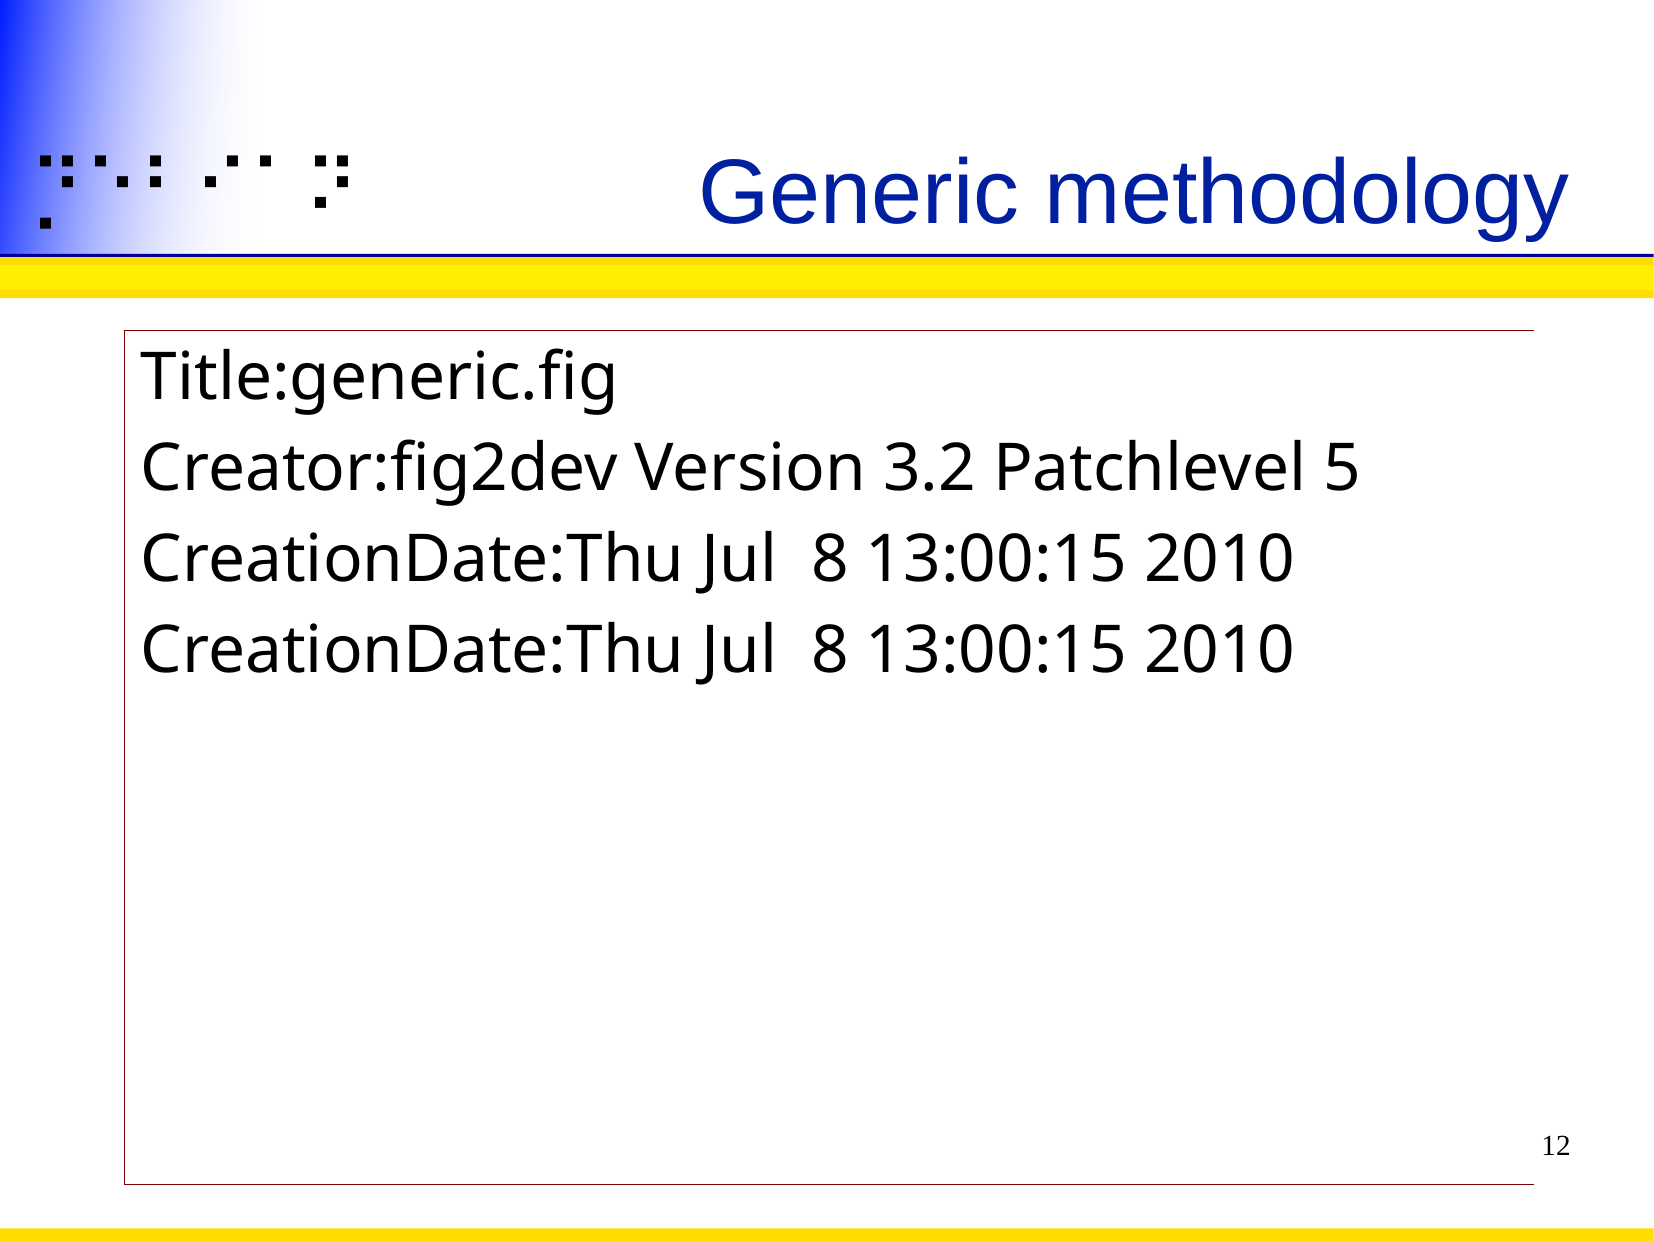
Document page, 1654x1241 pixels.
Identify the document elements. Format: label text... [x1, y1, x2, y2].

picture [119, 325, 1534, 1185]
title Generic methodology [372, 126, 1571, 257]
